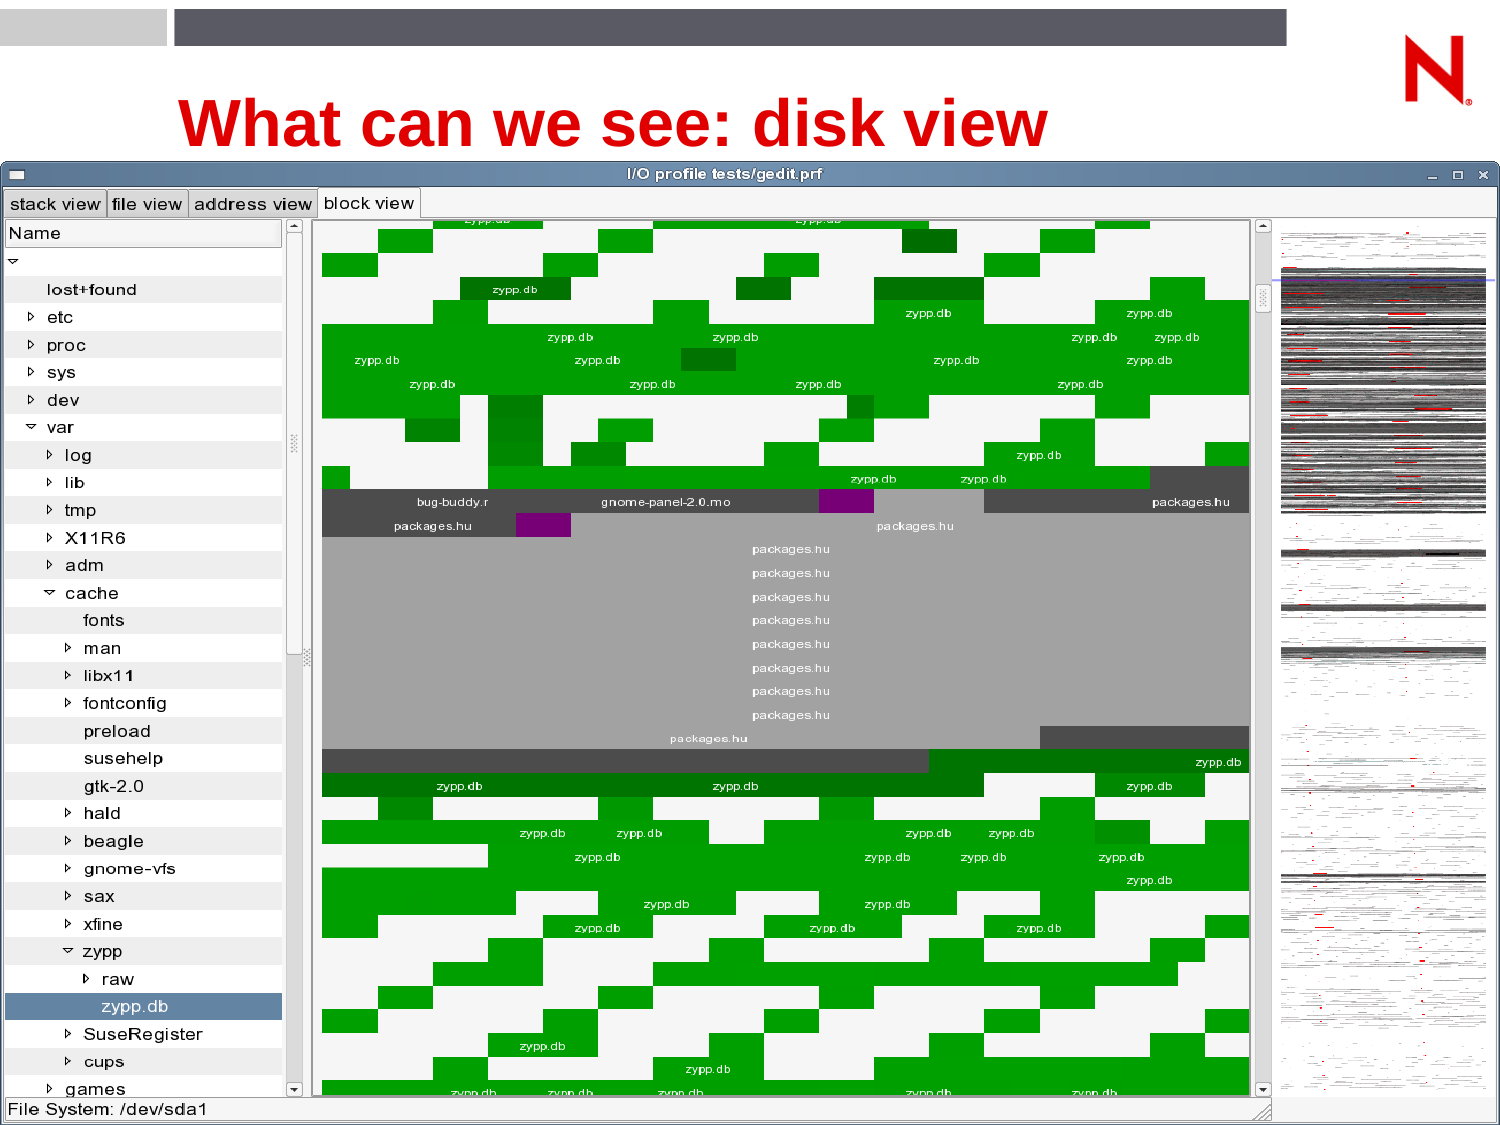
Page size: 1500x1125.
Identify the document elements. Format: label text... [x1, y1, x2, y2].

picture [1403, 32, 1473, 107]
picture [0, 161, 1500, 1125]
title What can we see: disk view [179, 41, 1401, 161]
